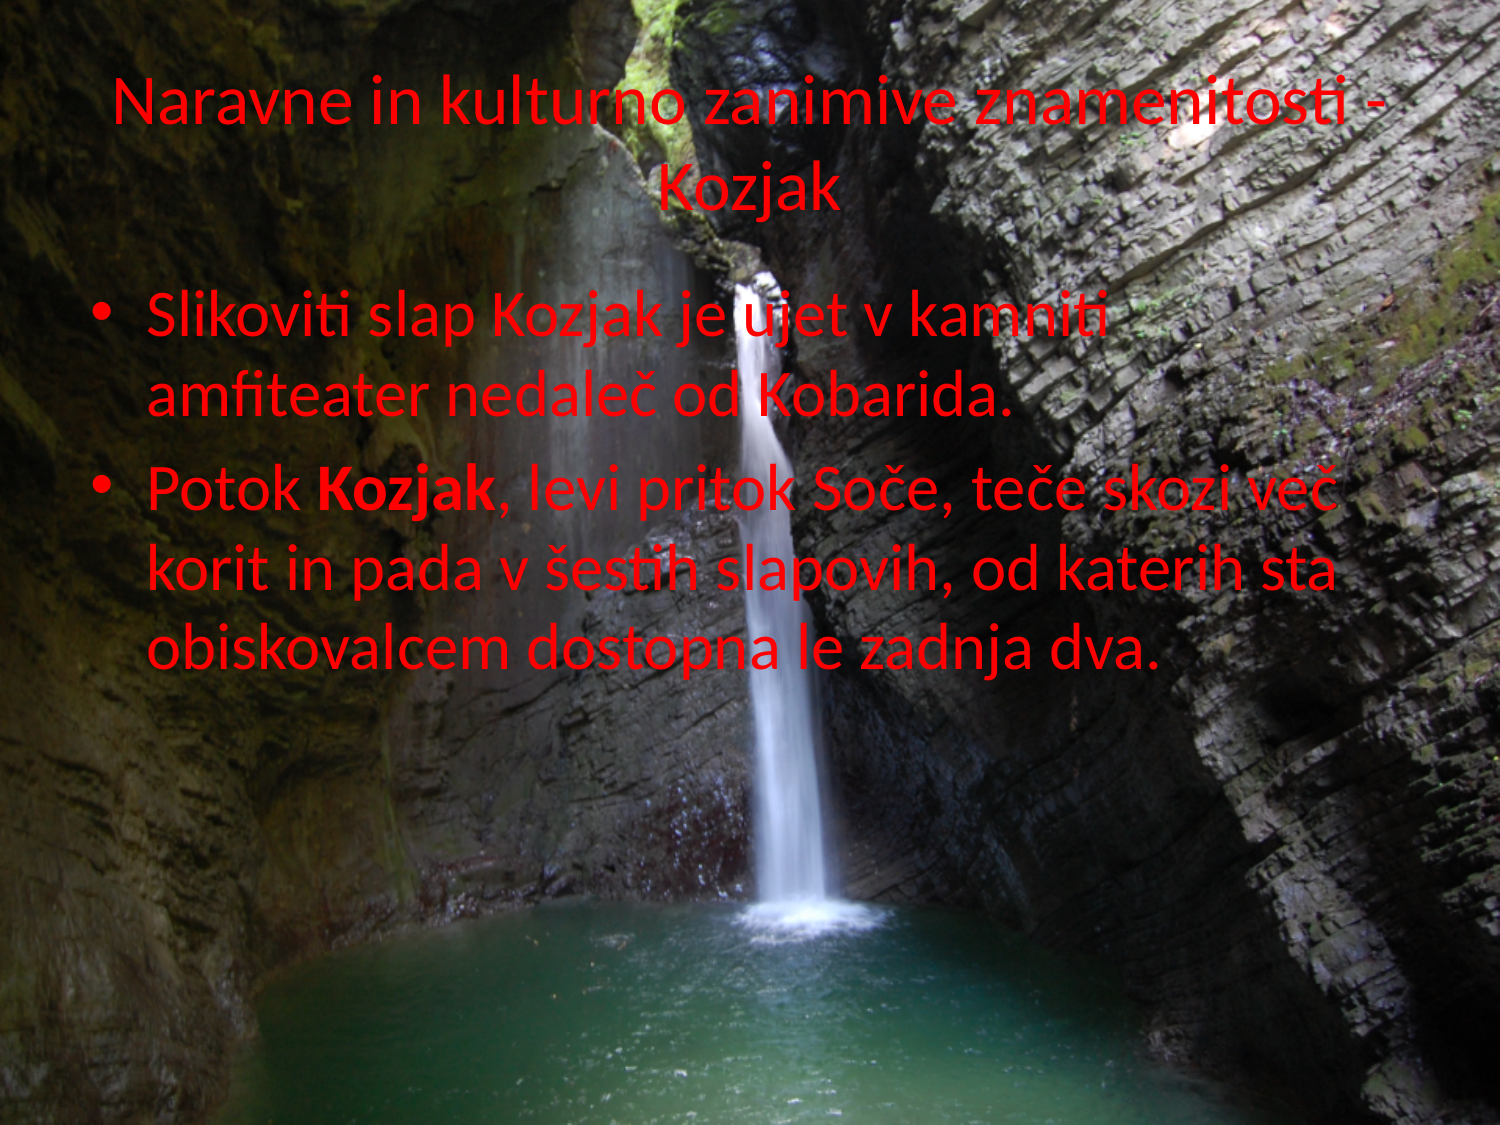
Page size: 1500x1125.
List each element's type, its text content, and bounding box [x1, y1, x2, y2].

list Slikoviti slap Kozjak je ujet v kamniti amfiteater nedaleč od Kobarida. Potok Kozjak, levi pritok Soče, teče skozi več korit in pada v šestih slapovih, od katerih sta obiskovalcem dostopna le zadnja dva. [75, 262, 1425, 1005]
picture [0, 0, 1500, 1125]
title Naravne in kulturno zanimive znamenitosti - Kozjak [75, 45, 1425, 233]
